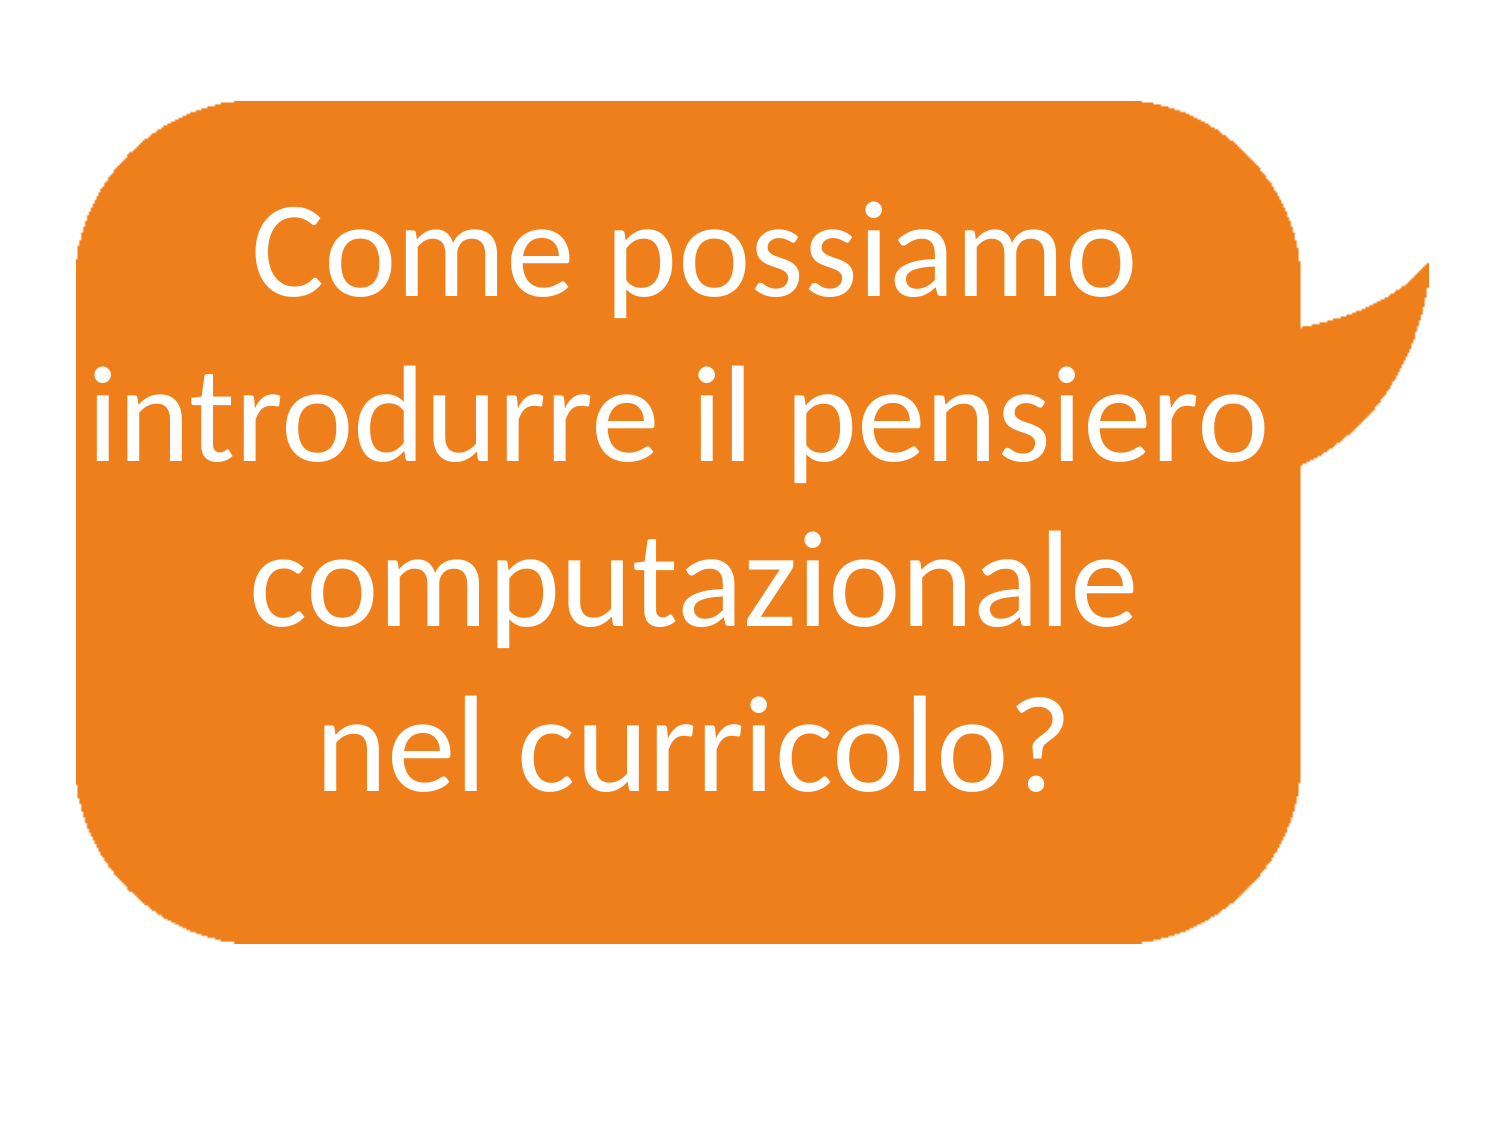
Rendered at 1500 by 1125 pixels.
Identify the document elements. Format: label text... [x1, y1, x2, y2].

text_box Come possiamo introdurre il pensiero computazionale nel curricolo? [72, 151, 1317, 827]
picture [76, 101, 1429, 944]
